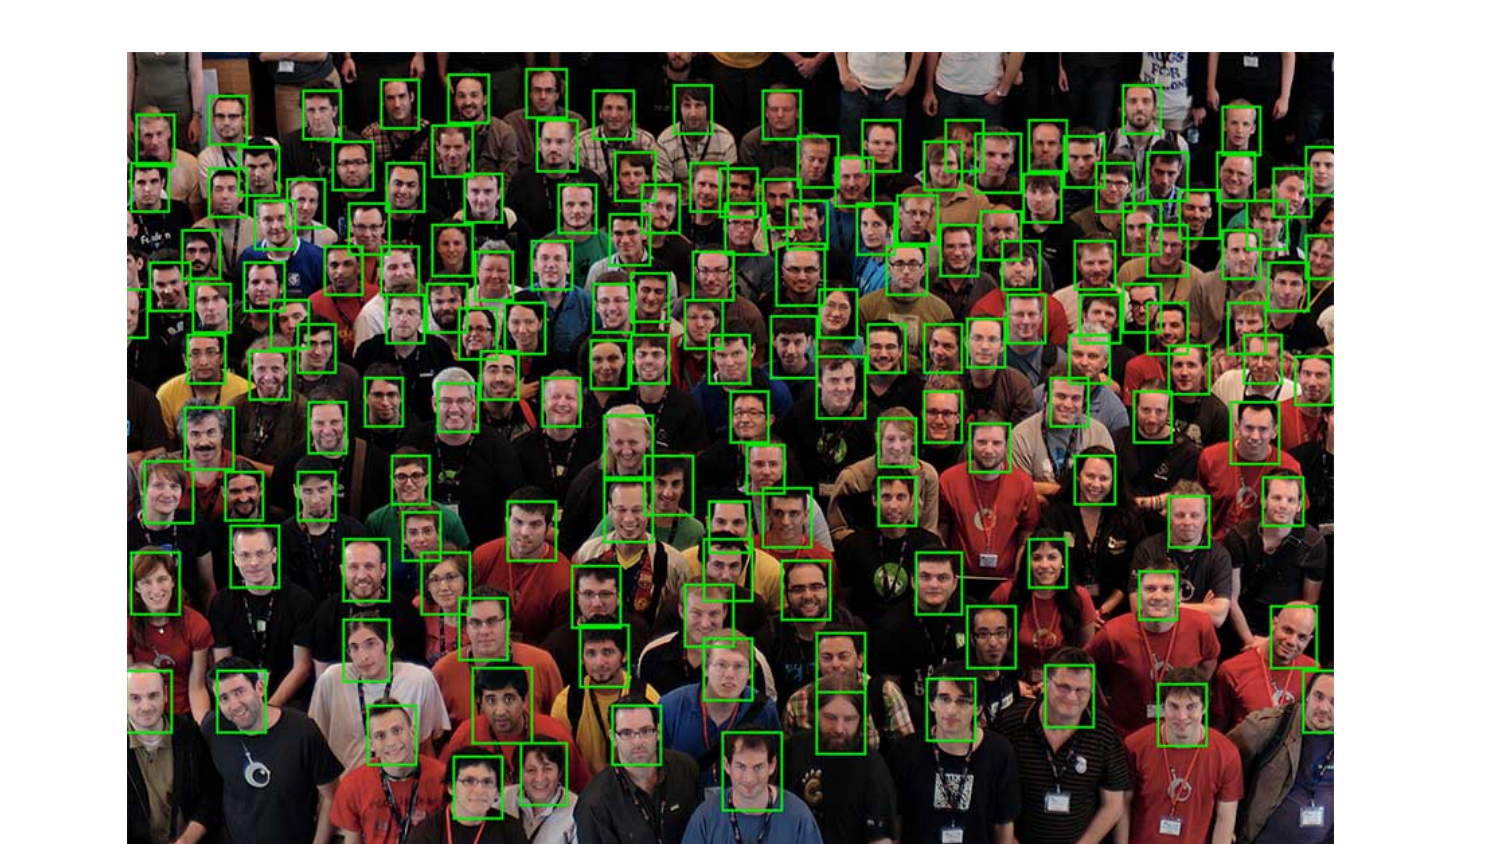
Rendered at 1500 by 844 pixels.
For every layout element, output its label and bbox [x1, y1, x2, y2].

picture [127, 52, 1334, 844]
